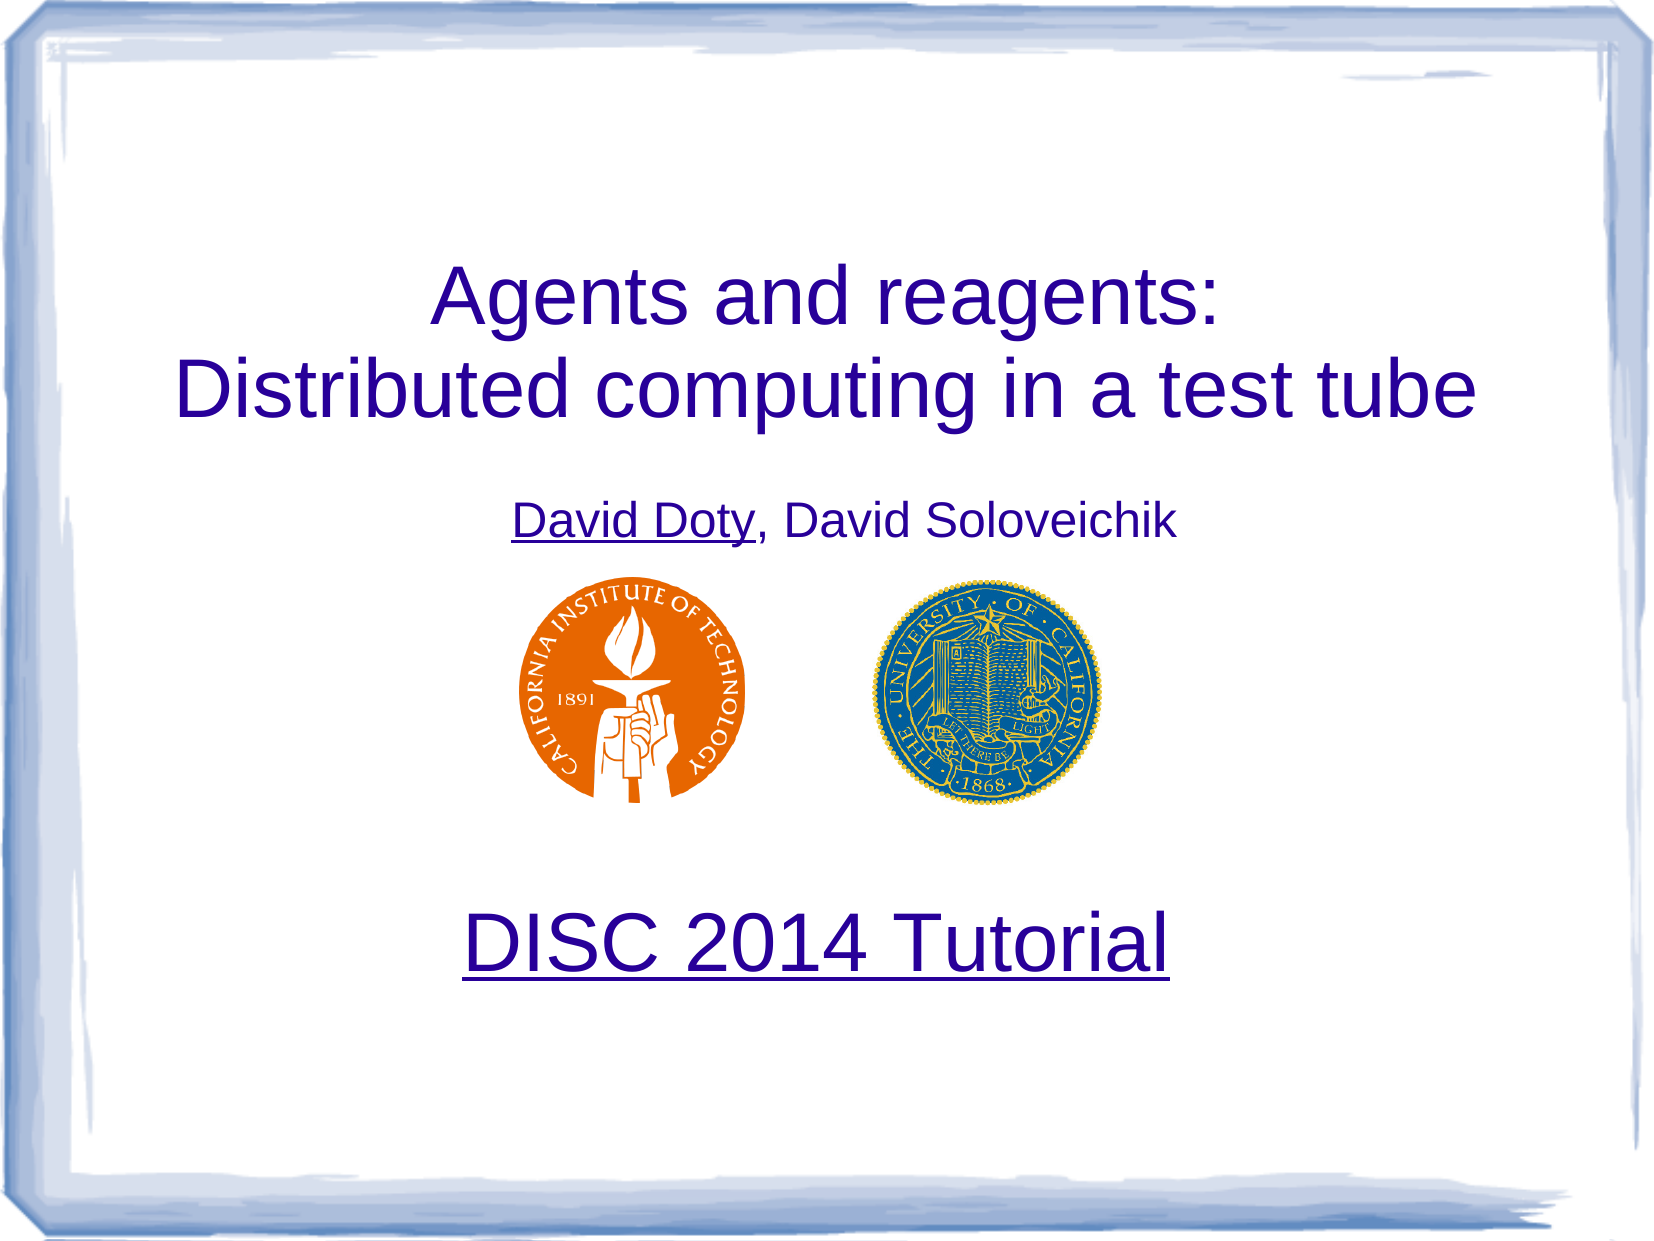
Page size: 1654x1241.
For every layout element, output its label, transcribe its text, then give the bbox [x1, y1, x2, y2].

text_box DISC 2014 Tutorial [449, 896, 1183, 990]
title Agents and reagents: Distributed computing in a test tube [82, 238, 1571, 446]
picture [0, 0, 1654, 1241]
subtitle David Doty, David Soloveichik [118, 446, 1571, 698]
